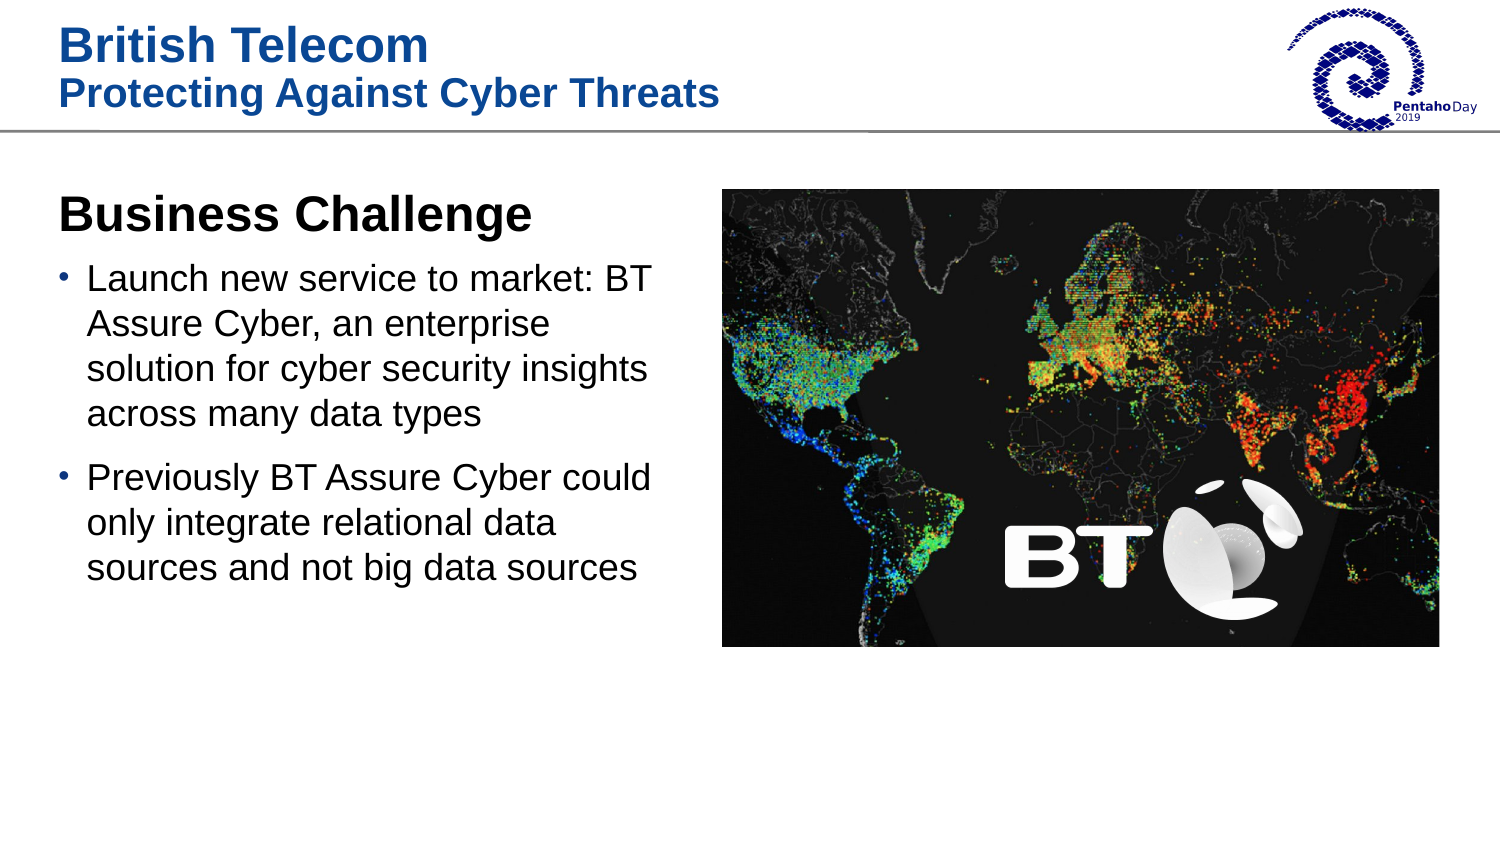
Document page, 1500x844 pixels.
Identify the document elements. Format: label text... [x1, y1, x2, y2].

title British Telecom Protecting Against Cyber Threats [43, 8, 1127, 129]
picture [704, 182, 1440, 647]
text_box Business Challenge Launch new service to market: BT Assure Cyber, an enterprise solution for cyber security insights across many data types Previously BT Assure Cyber could only integrate relational data sources and not big data sources [43, 173, 704, 787]
picture [1287, 8, 1477, 132]
